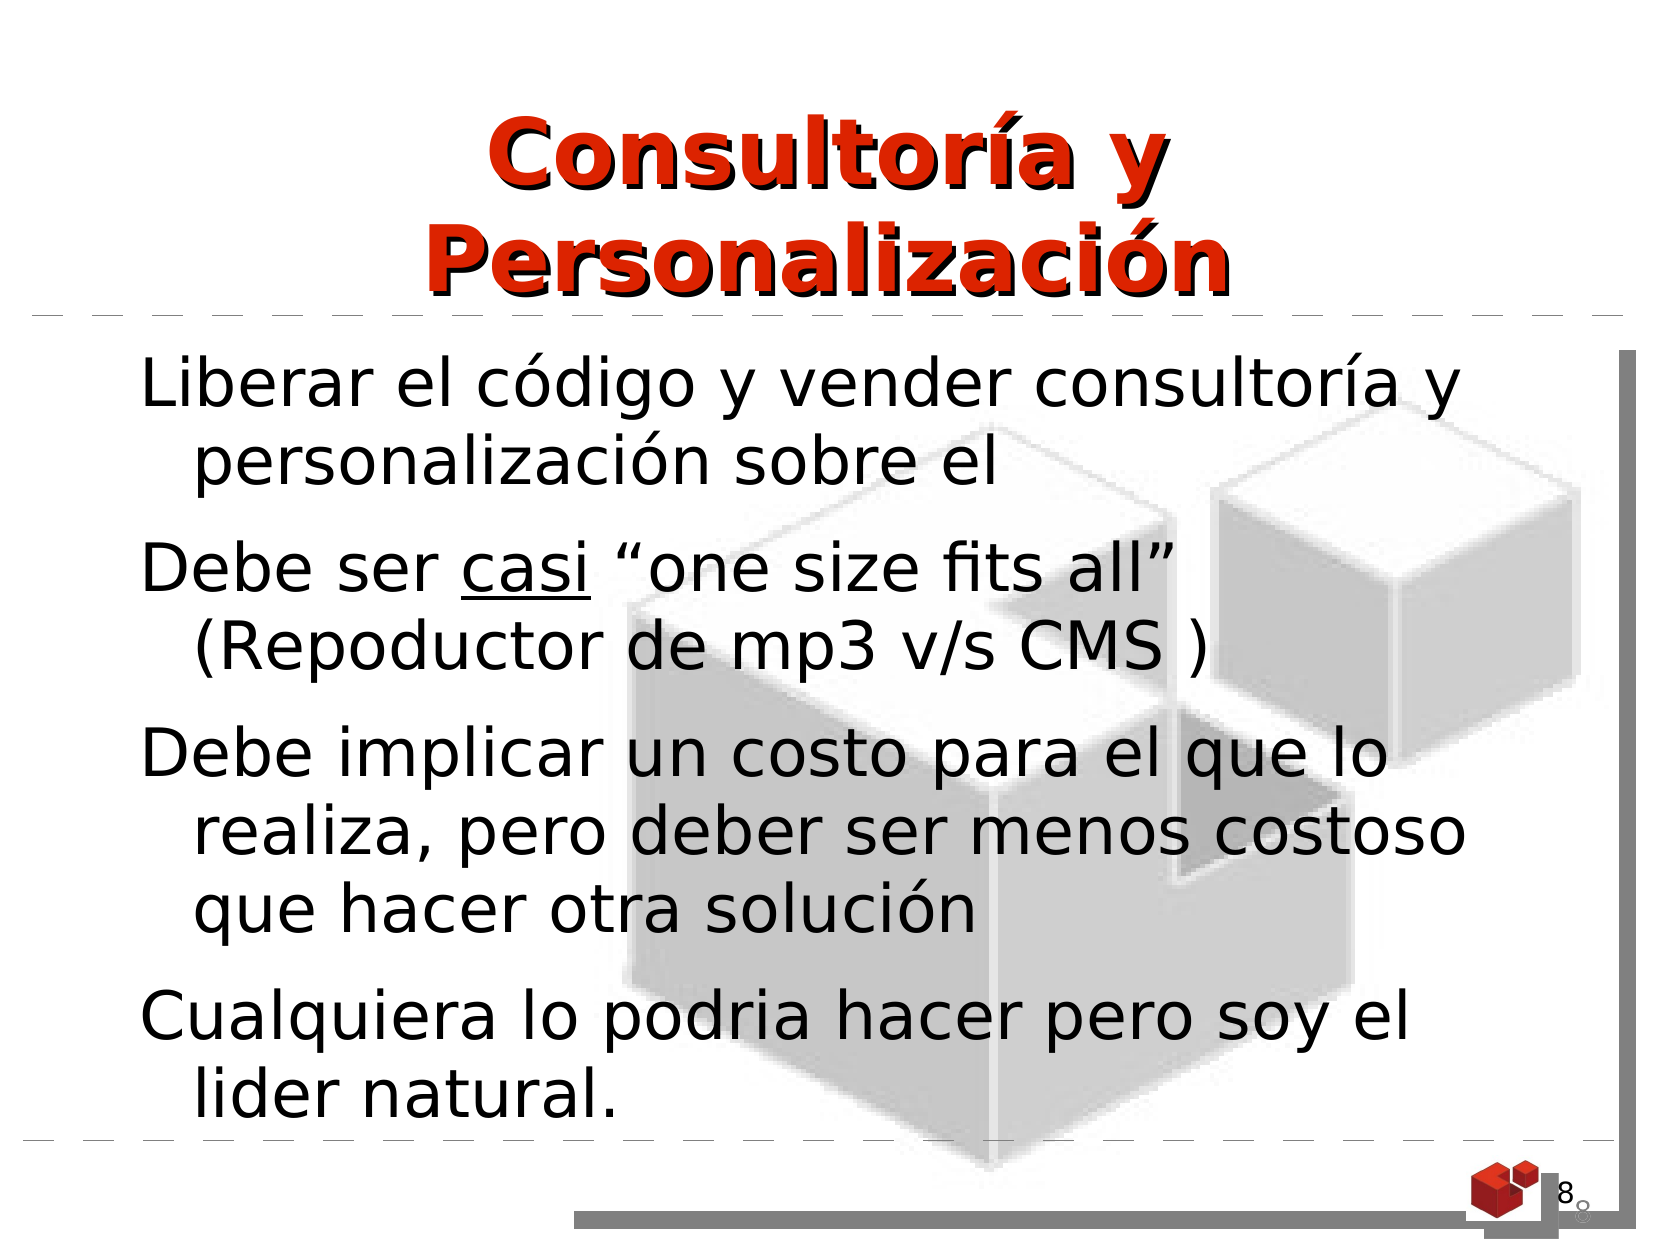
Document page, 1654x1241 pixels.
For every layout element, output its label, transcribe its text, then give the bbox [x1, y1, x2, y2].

picture [1561, 1193, 1570, 1201]
picture [557, 333, 1619, 1221]
title Consultoría y Personalización [121, 99, 1534, 314]
picture [1579, 1203, 1586, 1209]
list Liberar el código y vender consultoría y personalización sobre el Debe ser casi “one size fits all” (Repoductor de mp3 v/s CMS ) Debe implicar un costo para el que lo realiza, pero deber ser menos costoso que hacer otra solución Cualquiera lo podria hacer pero soy el lider natural. [121, 344, 1534, 1134]
picture [1561, 1184, 1569, 1191]
